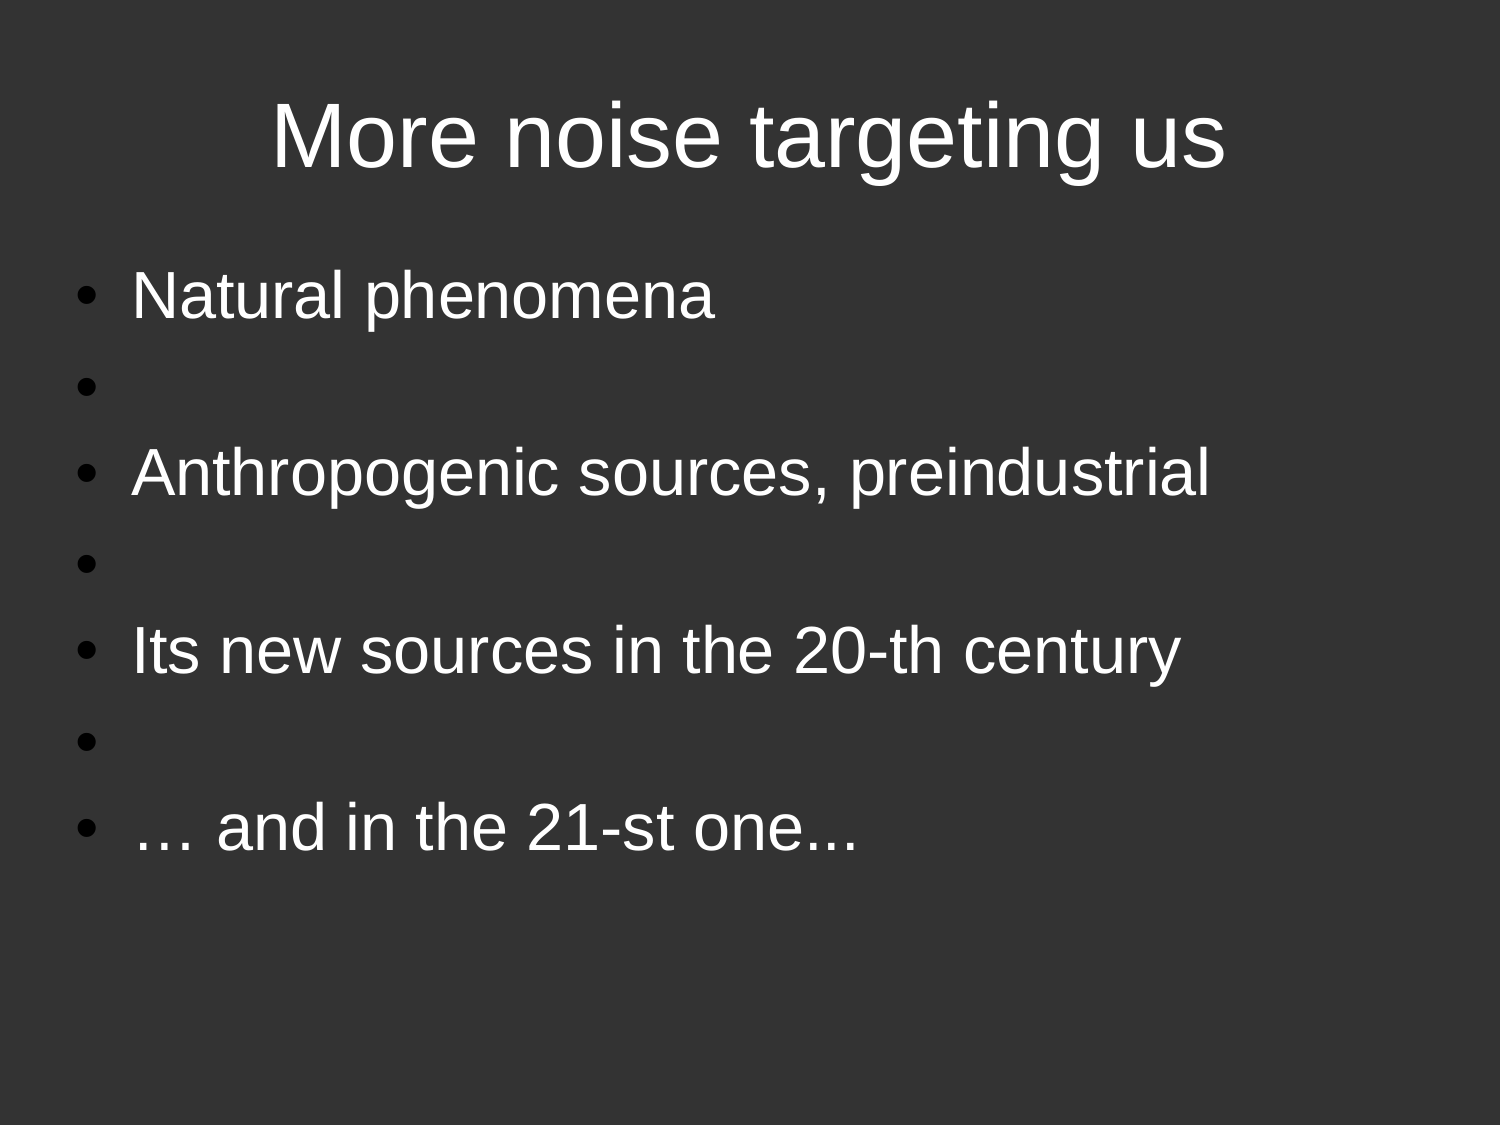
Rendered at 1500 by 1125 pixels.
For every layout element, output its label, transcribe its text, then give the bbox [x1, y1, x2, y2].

list Natural phenomena Anthropogenic sources, preindustrial Its new sources in the 20-th century … and in the 21-st one... [75, 262, 1425, 1005]
title More noise targeting us [75, 21, 1425, 257]
